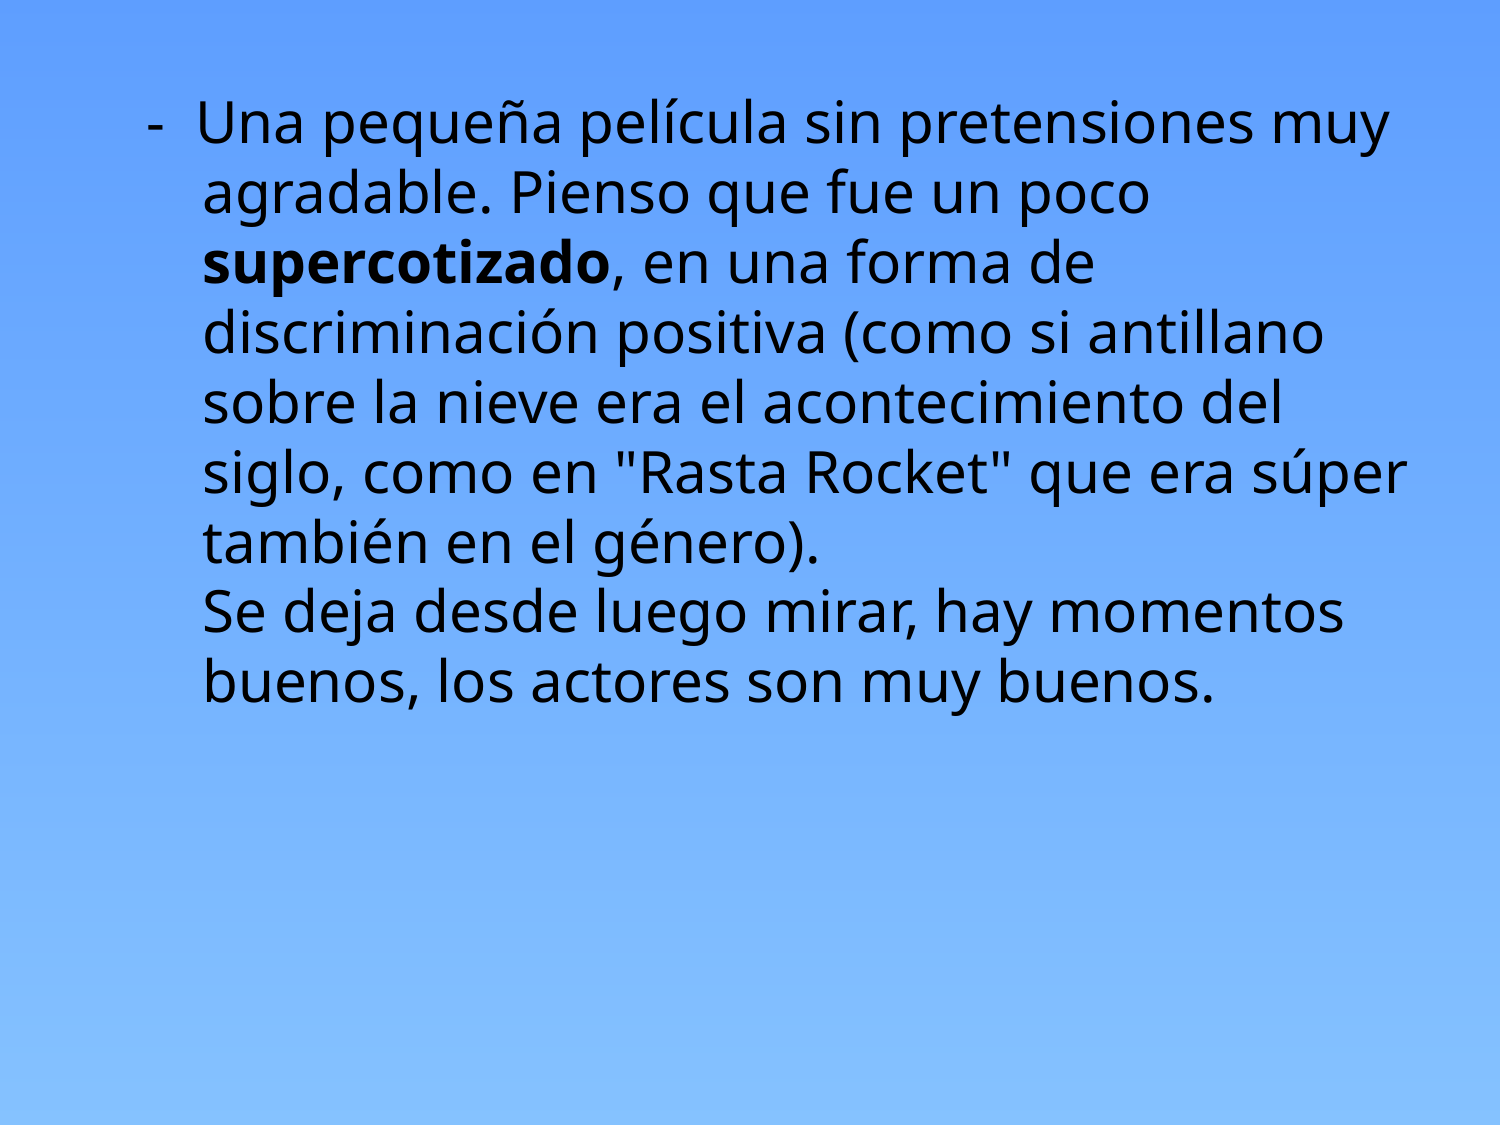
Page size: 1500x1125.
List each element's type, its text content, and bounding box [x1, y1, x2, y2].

list - Una pequeña película sin pretensiones muy agradable. Pienso que fue un poco supercotizado, en una forma de discriminación positiva (como si antillano sobre la nieve era el acontecimiento del siglo, como en "Rasta Rocket" que era súper también en el género). Se deja desde luego mirar, hay momentos buenos, los actores son muy buenos. [75, 78, 1426, 1005]
